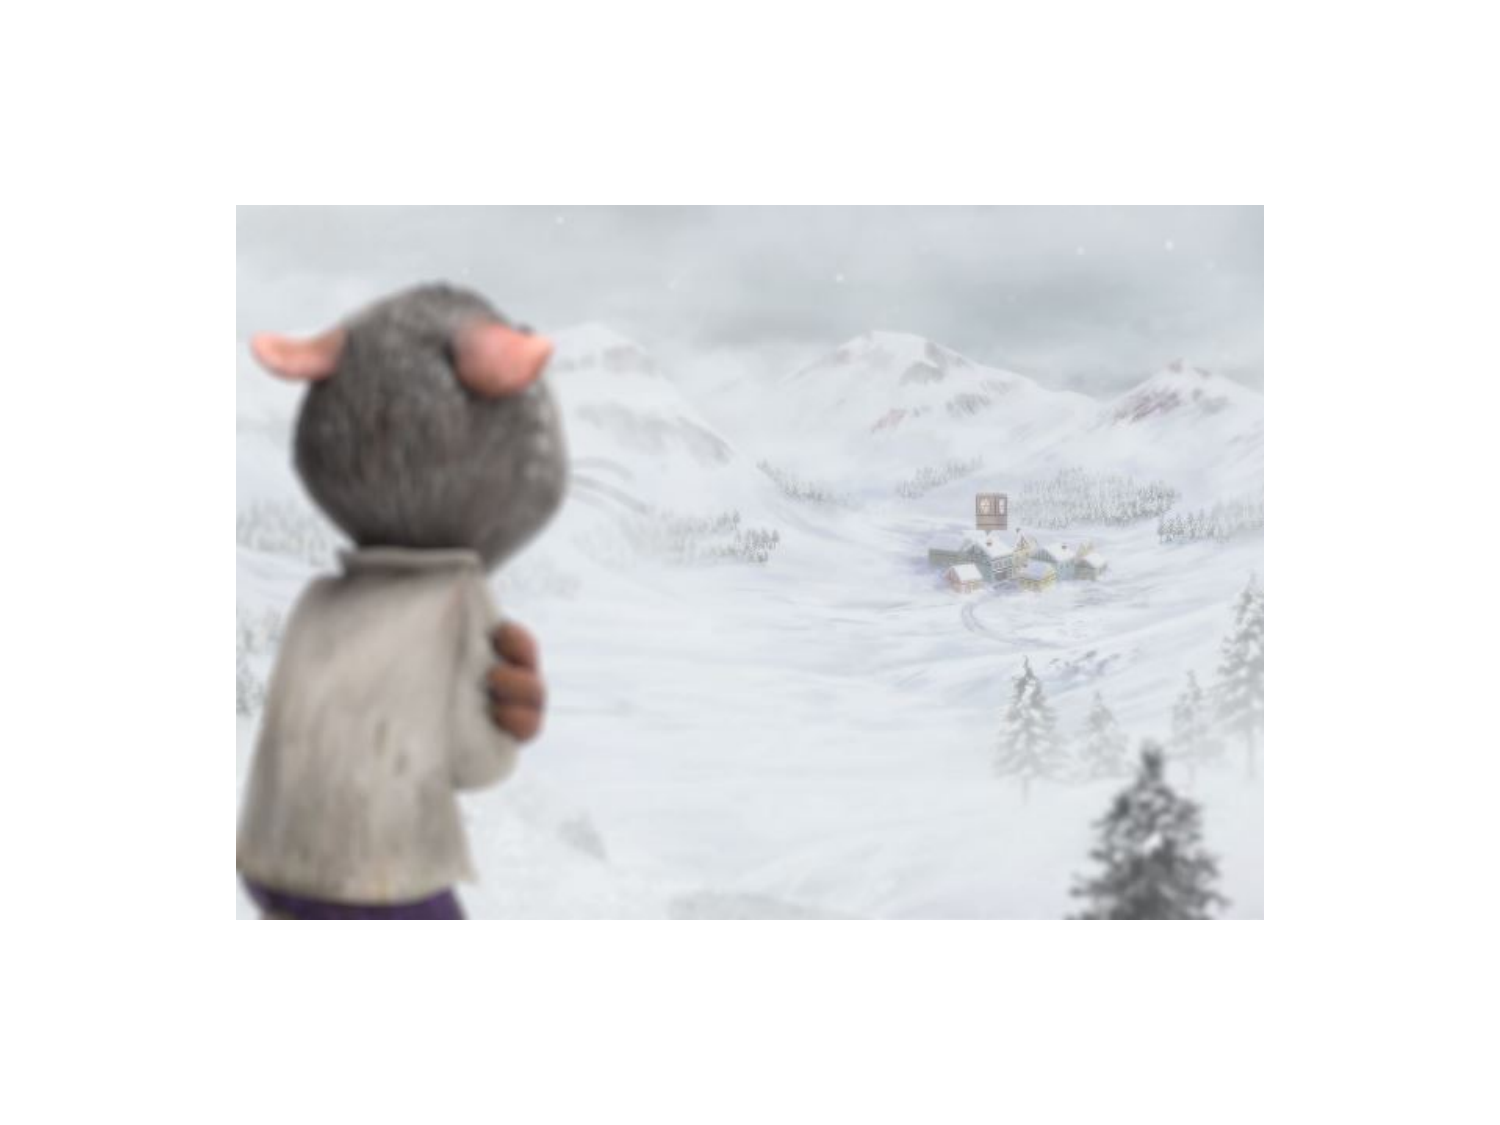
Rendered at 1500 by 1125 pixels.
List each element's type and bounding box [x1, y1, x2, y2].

picture [236, 205, 1264, 920]
